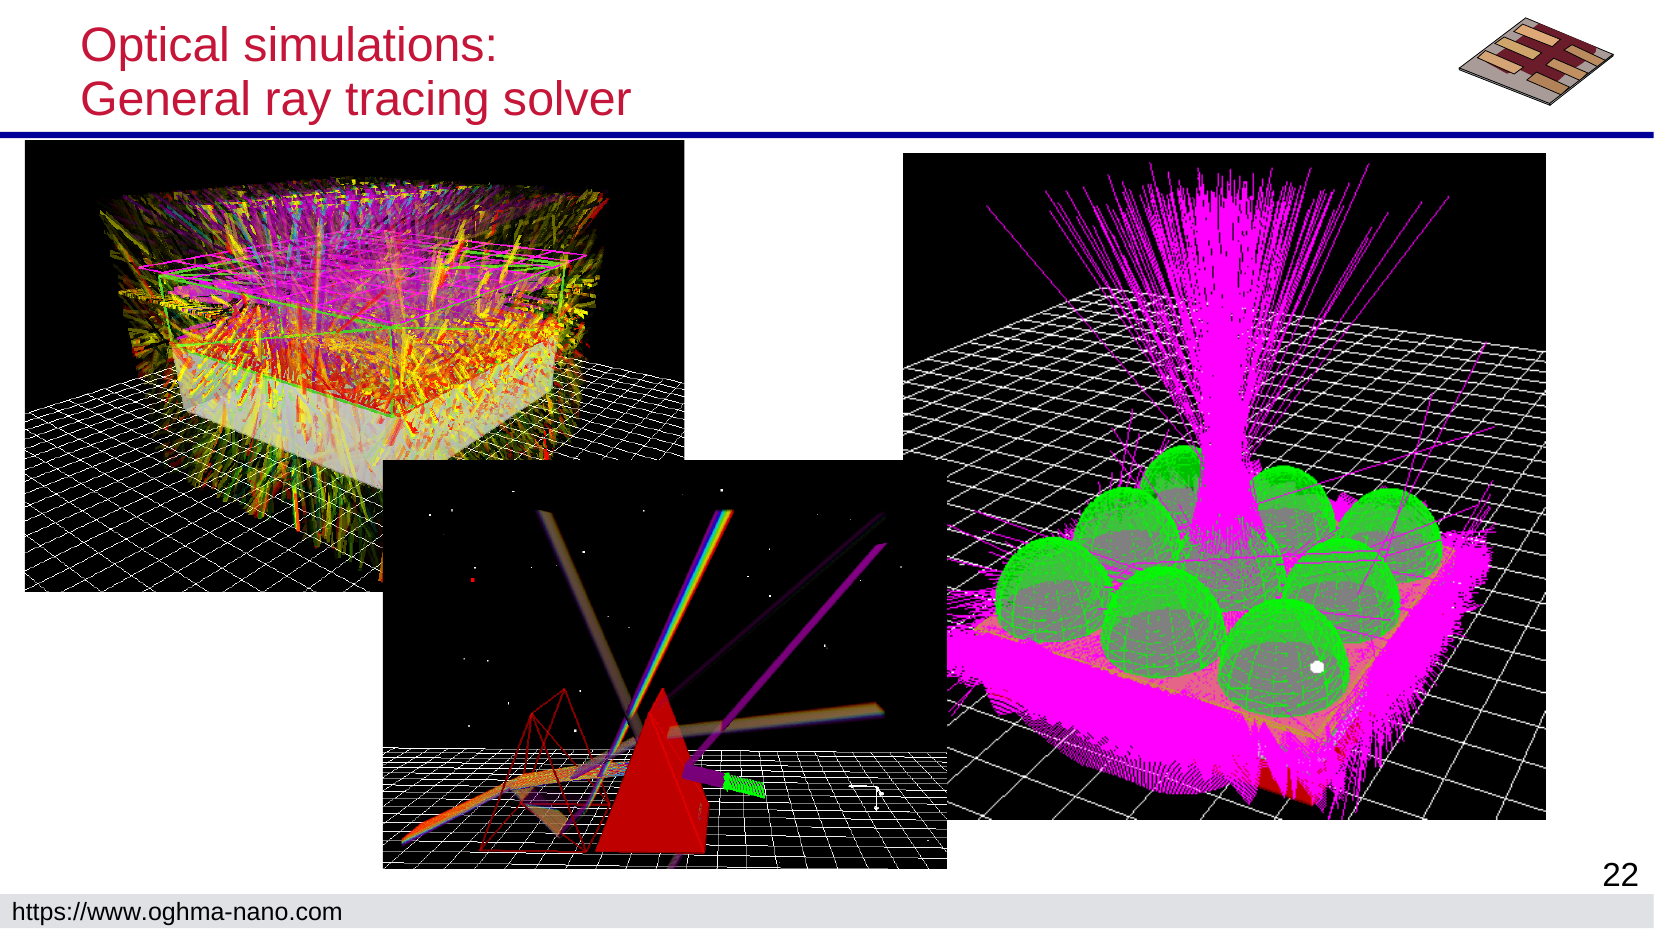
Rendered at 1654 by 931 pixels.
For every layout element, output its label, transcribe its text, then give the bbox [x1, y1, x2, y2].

text_box <number> [1587, 845, 1654, 904]
picture [24, 140, 1546, 869]
title Optical simulations: General ray tracing solver [65, 9, 1430, 134]
